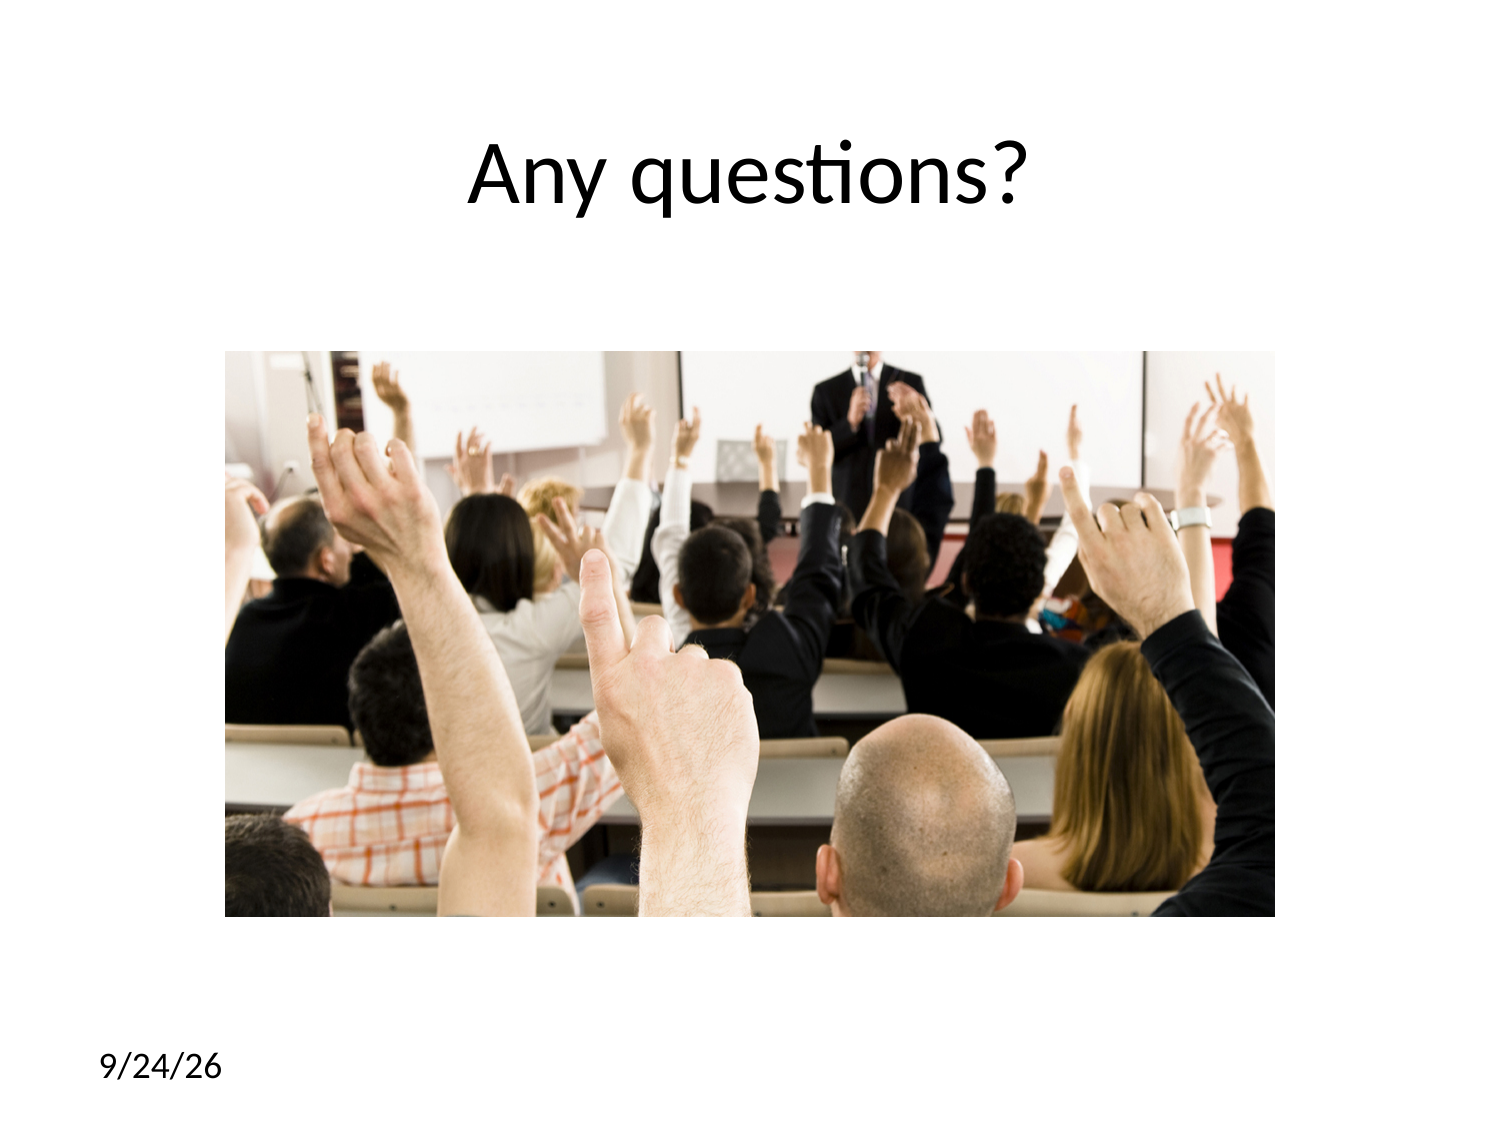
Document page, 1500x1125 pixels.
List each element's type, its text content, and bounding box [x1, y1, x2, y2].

picture [225, 351, 1275, 917]
title Any questions? [75, 45, 1425, 317]
